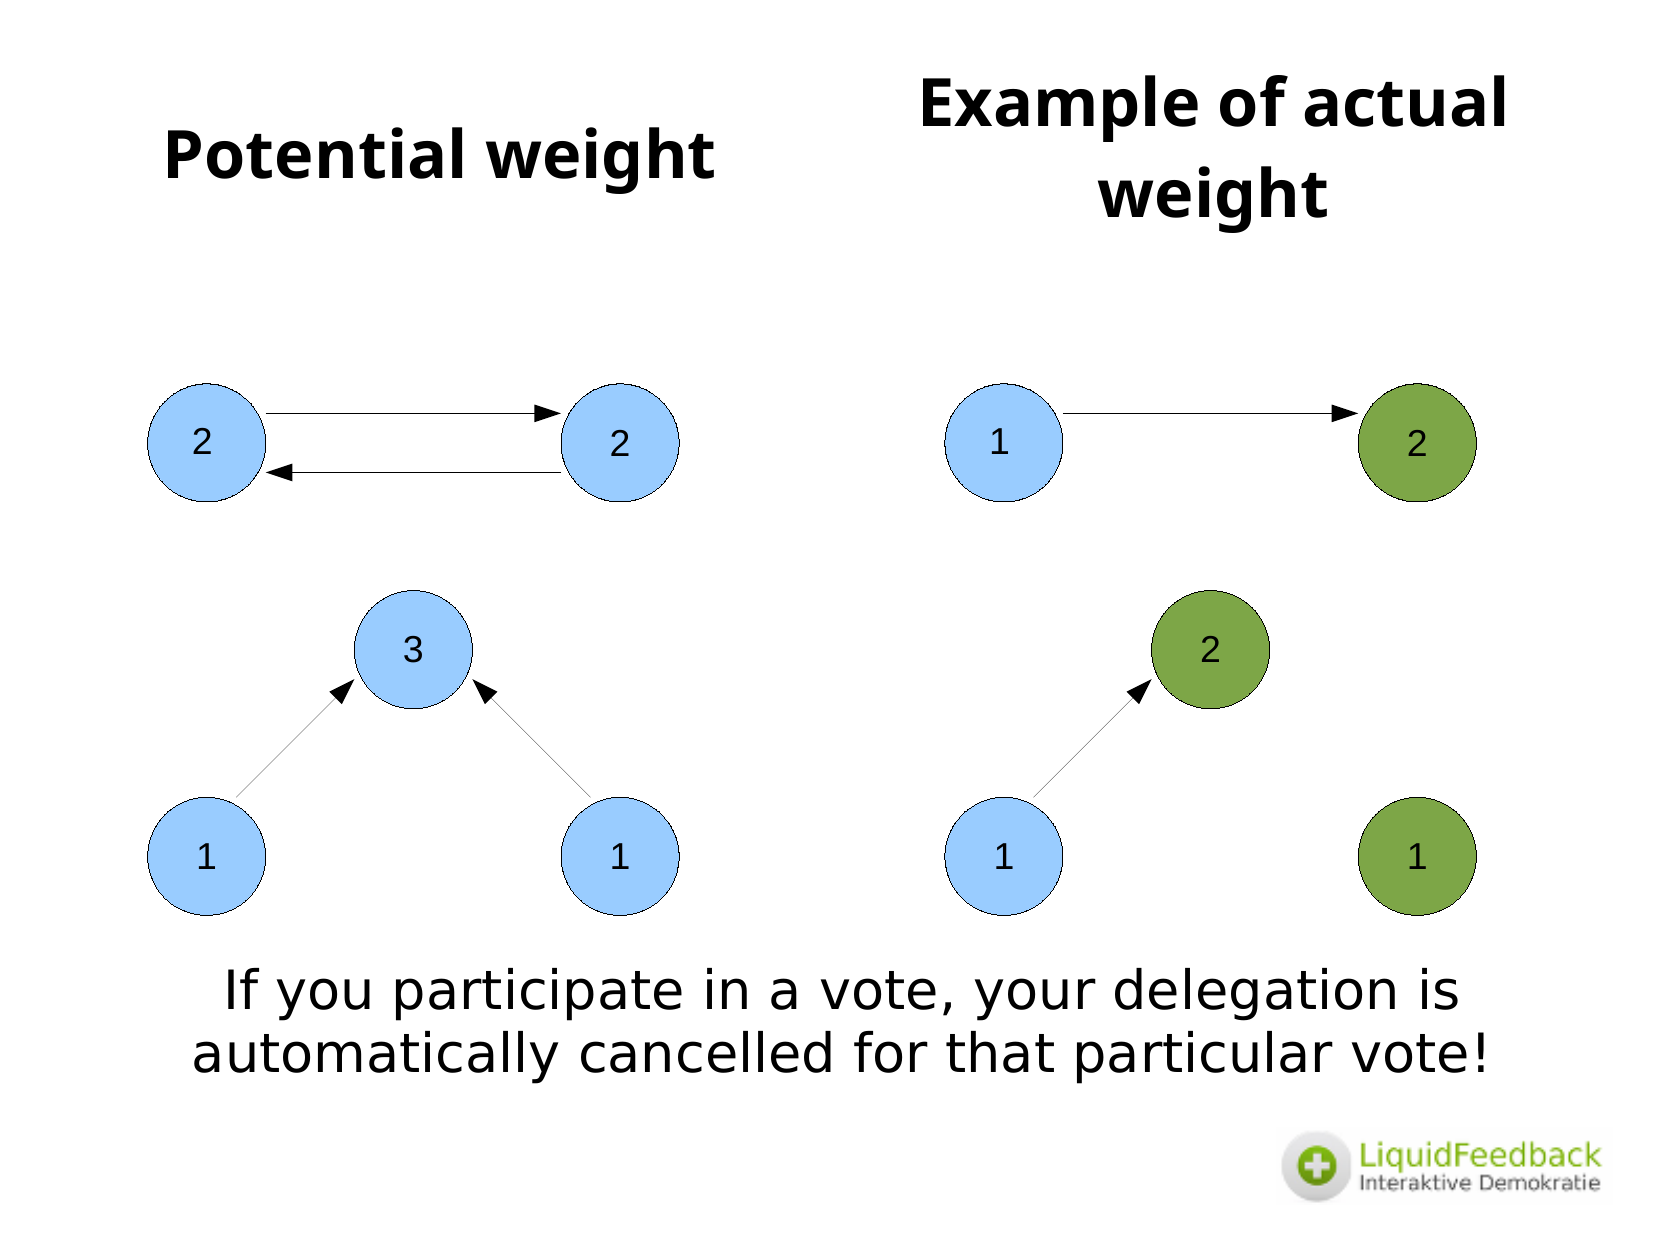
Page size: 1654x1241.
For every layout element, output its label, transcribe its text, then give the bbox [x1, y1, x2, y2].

title Example of actual weight [856, 42, 1571, 250]
text_box 2 [561, 383, 680, 502]
text_box 1 [147, 797, 266, 916]
text_box [147, 383, 266, 502]
text_box 1 [561, 797, 680, 916]
title Potential weight [82, 49, 798, 257]
text_box [944, 383, 1063, 502]
text_box 2 [1151, 590, 1270, 709]
text_box 2 [1358, 383, 1477, 502]
text_box 2 [177, 413, 228, 471]
picture [1276, 1127, 1613, 1205]
text_box 1 [944, 797, 1063, 916]
text_box 1 [1358, 797, 1477, 916]
text_box 3 [354, 590, 473, 709]
text_box If you participate in a vote, your delegation is automatically cancelled for that particular vote! [177, 951, 1535, 1088]
text_box 1 [974, 413, 1025, 471]
